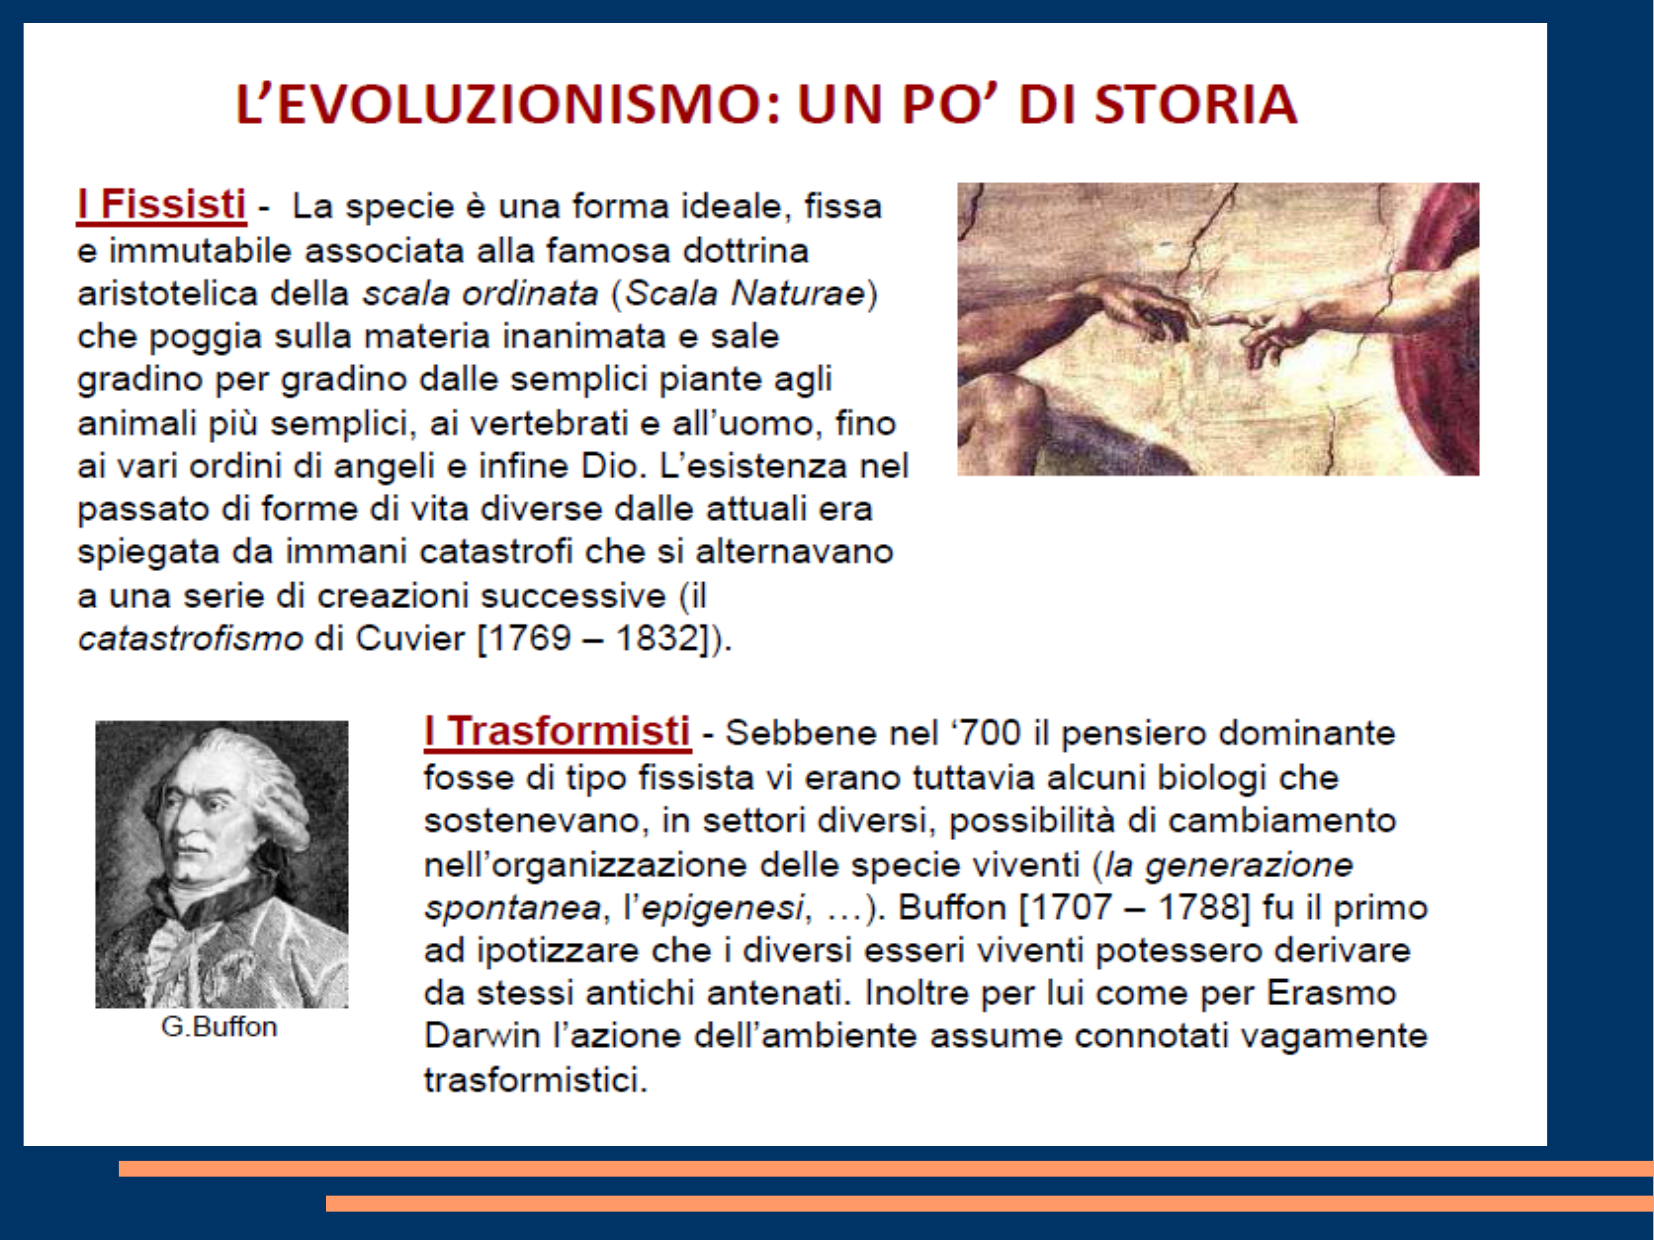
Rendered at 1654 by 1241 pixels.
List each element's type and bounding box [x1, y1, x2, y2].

picture [23, 23, 1548, 1146]
